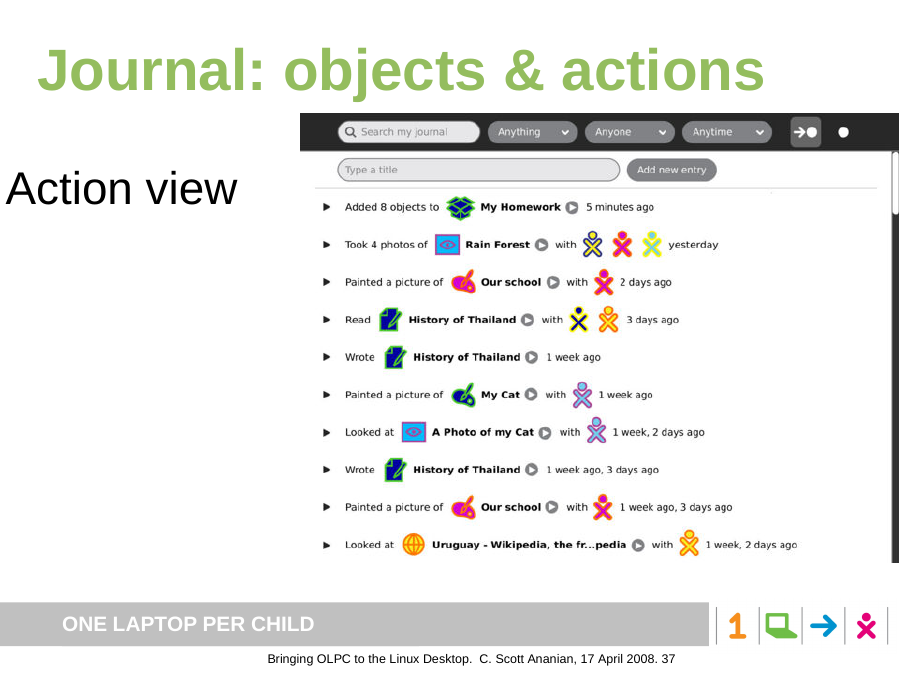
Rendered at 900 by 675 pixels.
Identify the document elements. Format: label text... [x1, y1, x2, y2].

picture [300, 113, 899, 563]
picture [709, 598, 897, 654]
title Journal: objects & actions [37, 37, 856, 103]
list Action view [5, 163, 286, 215]
